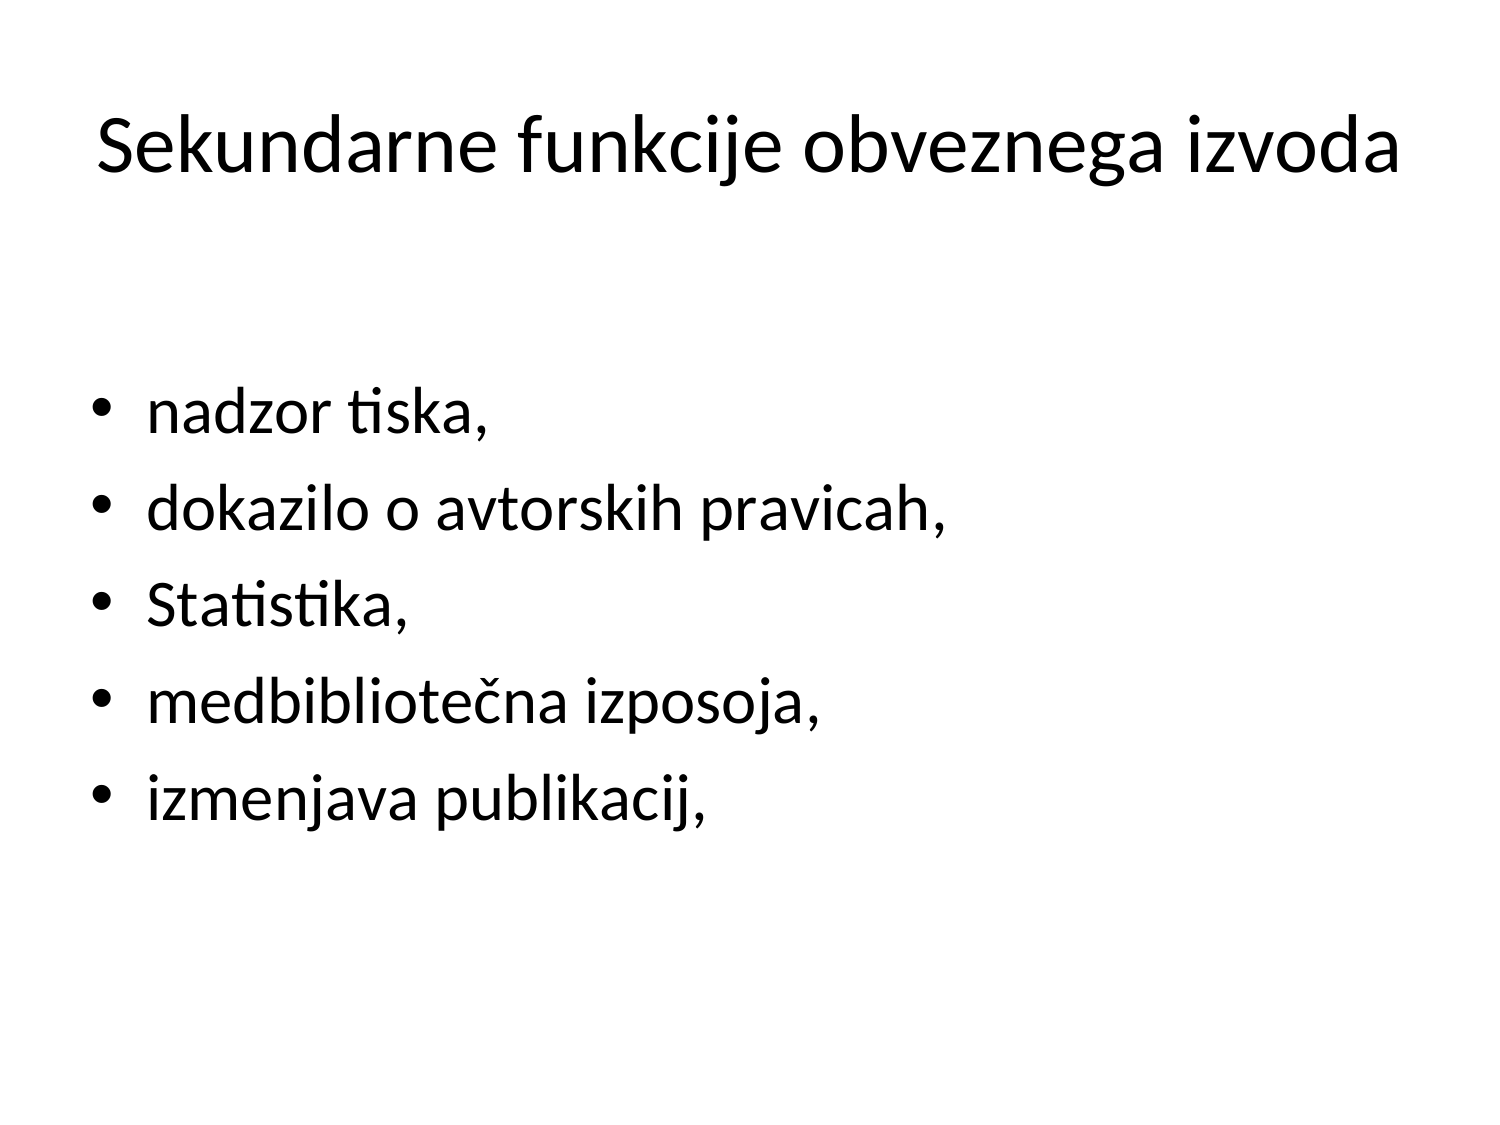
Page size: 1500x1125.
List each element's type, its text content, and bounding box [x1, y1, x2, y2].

list nadzor tiska, dokazilo o avtorskih pravicah, Statistika, medbibliotečna izposoja, izmenjava publikacij, [75, 262, 1426, 1006]
title Sekundarne funkcije obveznega izvoda [75, 31, 1426, 247]
